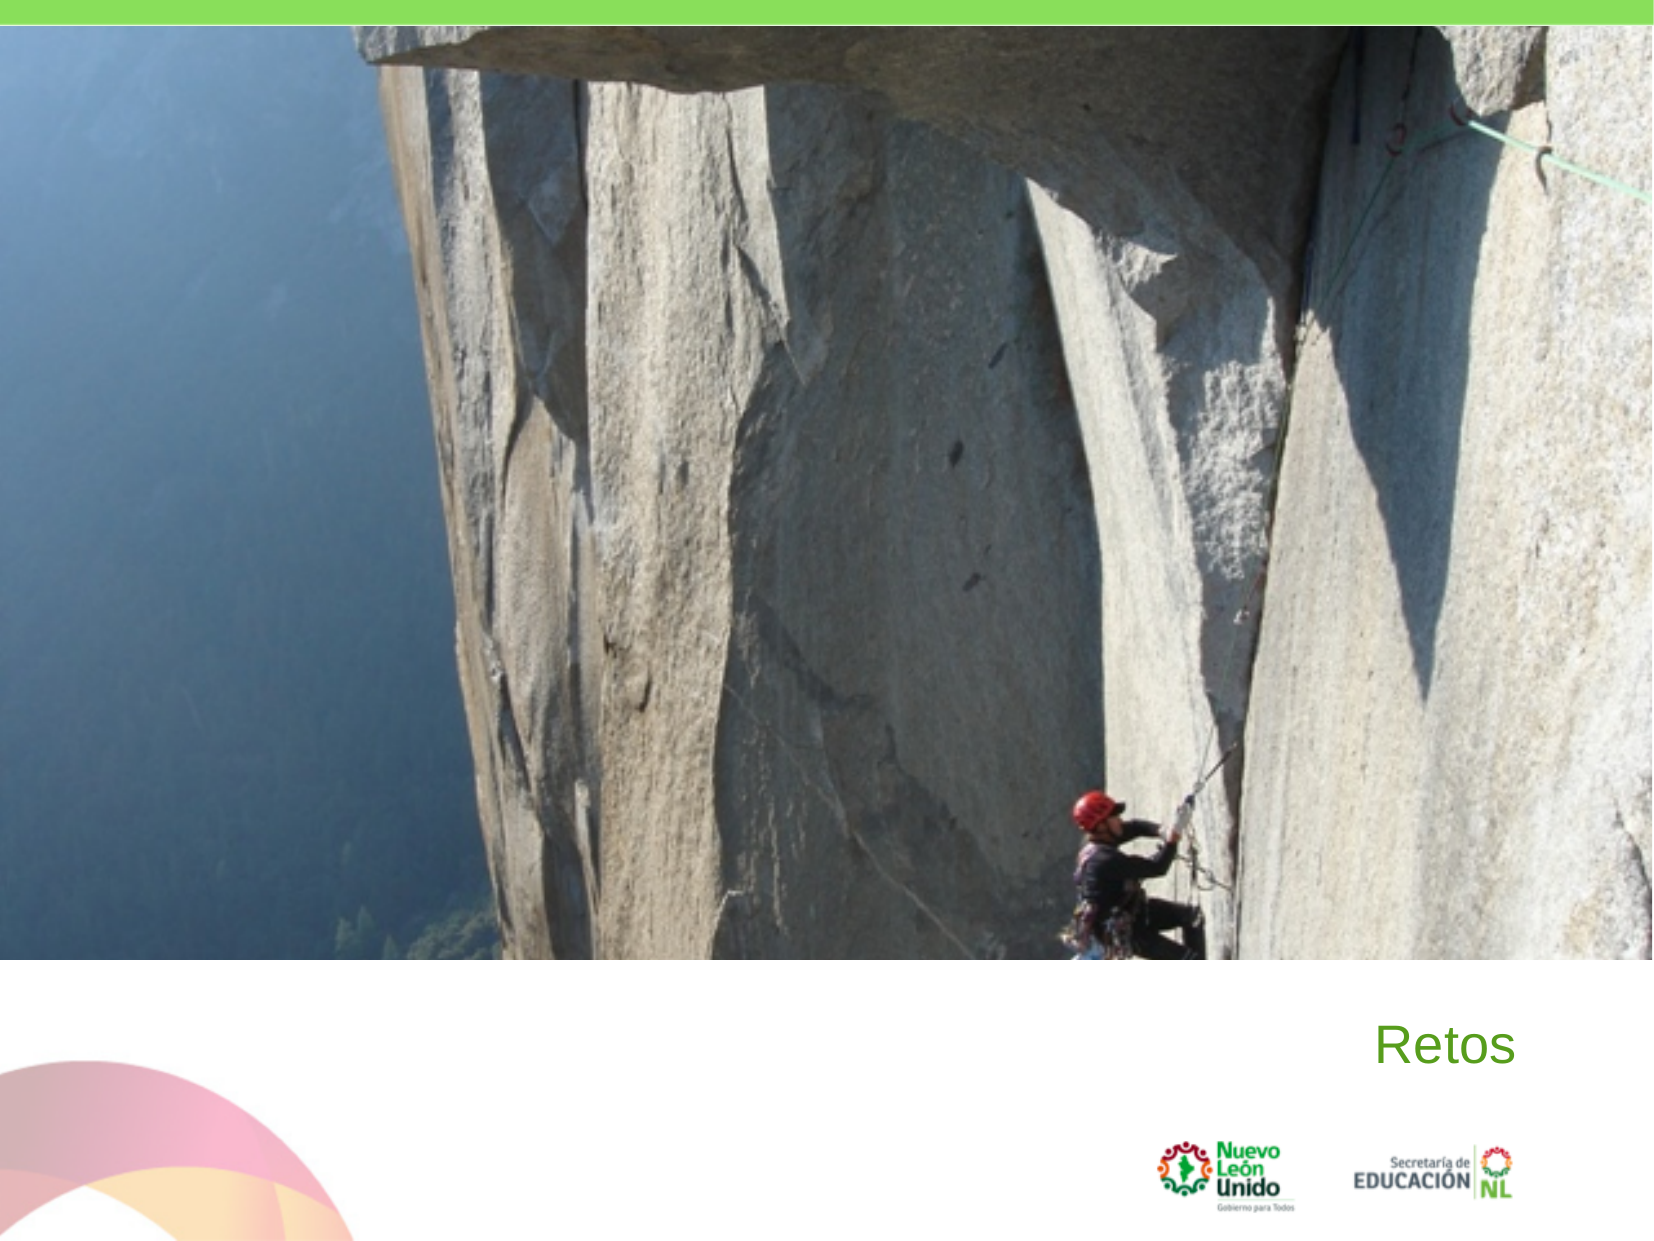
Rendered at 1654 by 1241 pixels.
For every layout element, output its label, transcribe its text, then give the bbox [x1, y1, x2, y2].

picture [0, 0, 1654, 1241]
text_box Retos [1359, 1006, 1542, 1088]
